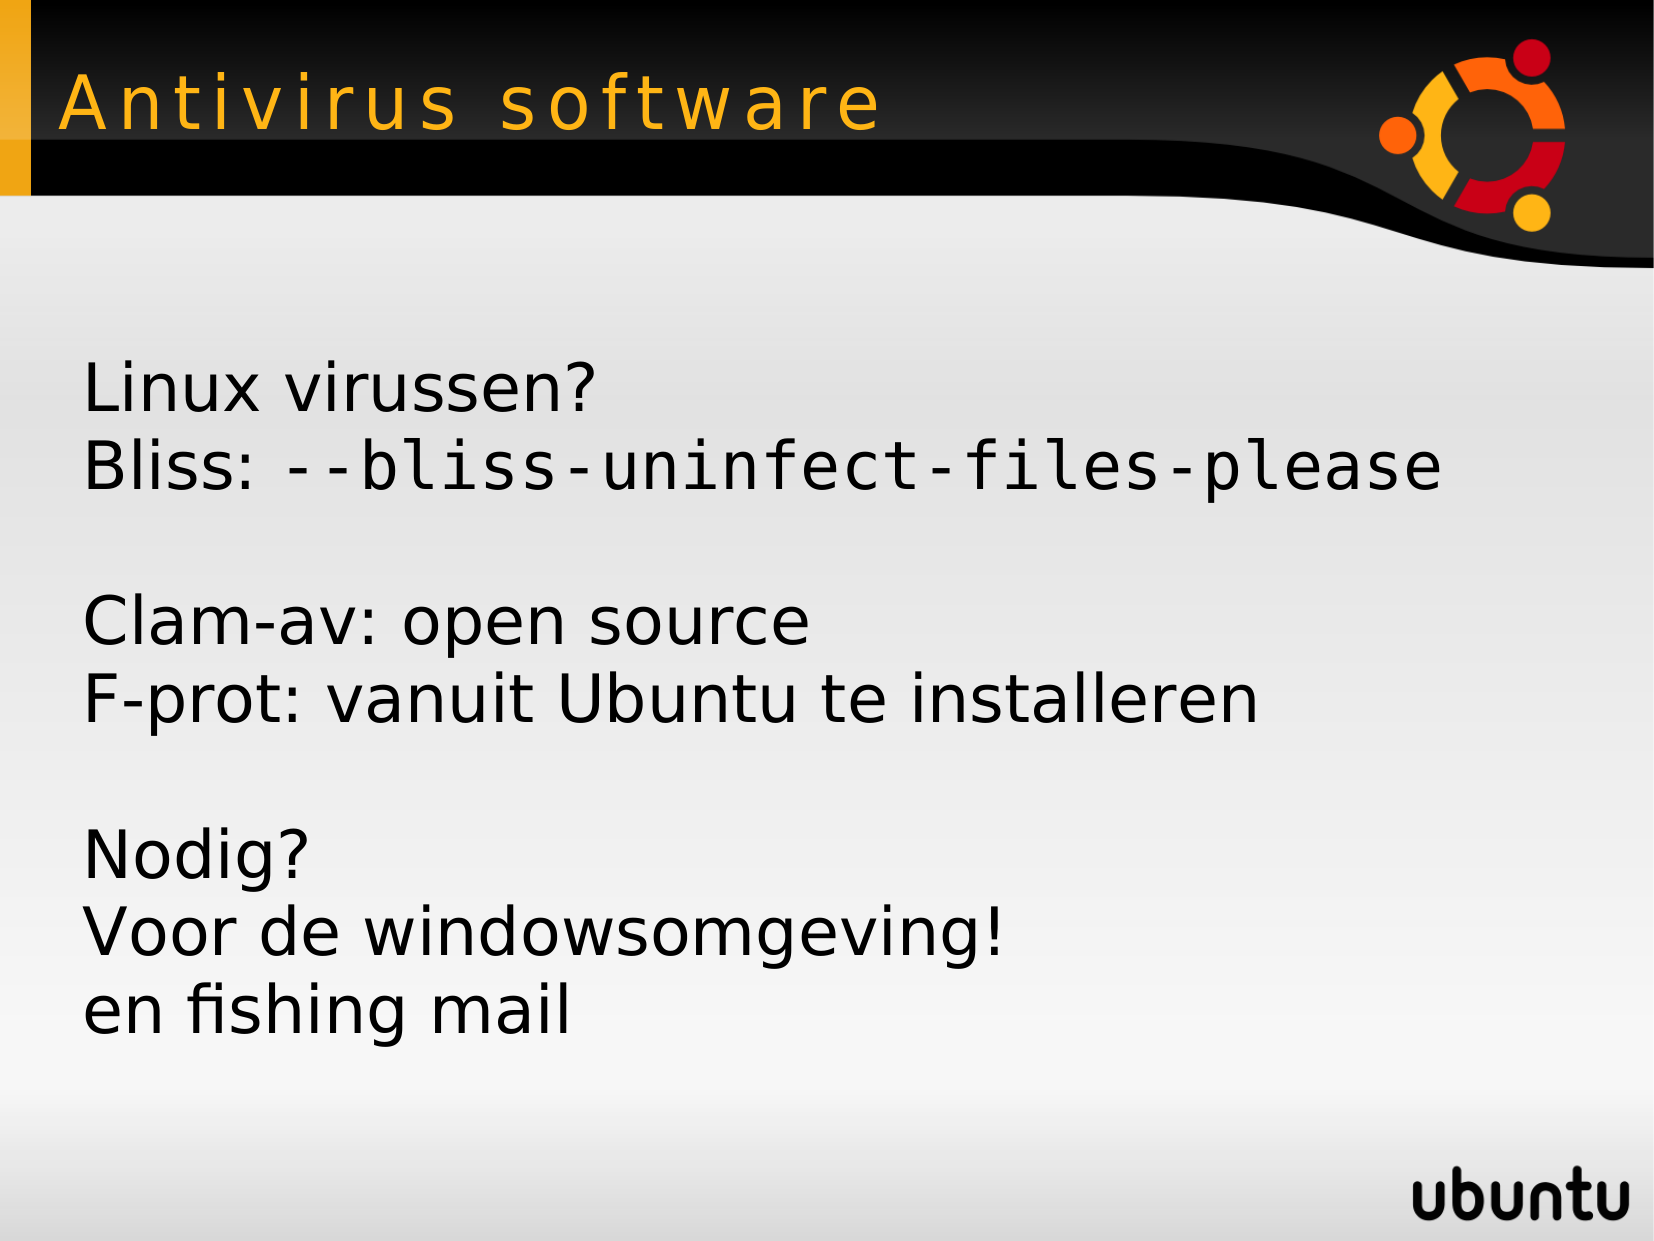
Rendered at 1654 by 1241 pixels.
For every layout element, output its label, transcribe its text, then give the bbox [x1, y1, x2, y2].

picture [0, 0, 1654, 1241]
title Antivirus software [59, 29, 1270, 178]
subtitle Linux virussen? Bliss: --bliss-uninfect-files-please Clam-av: open source F-prot: vanuit Ubuntu te installeren Nodig? Voor de windowsomgeving! en fishing mail [82, 290, 1571, 1109]
